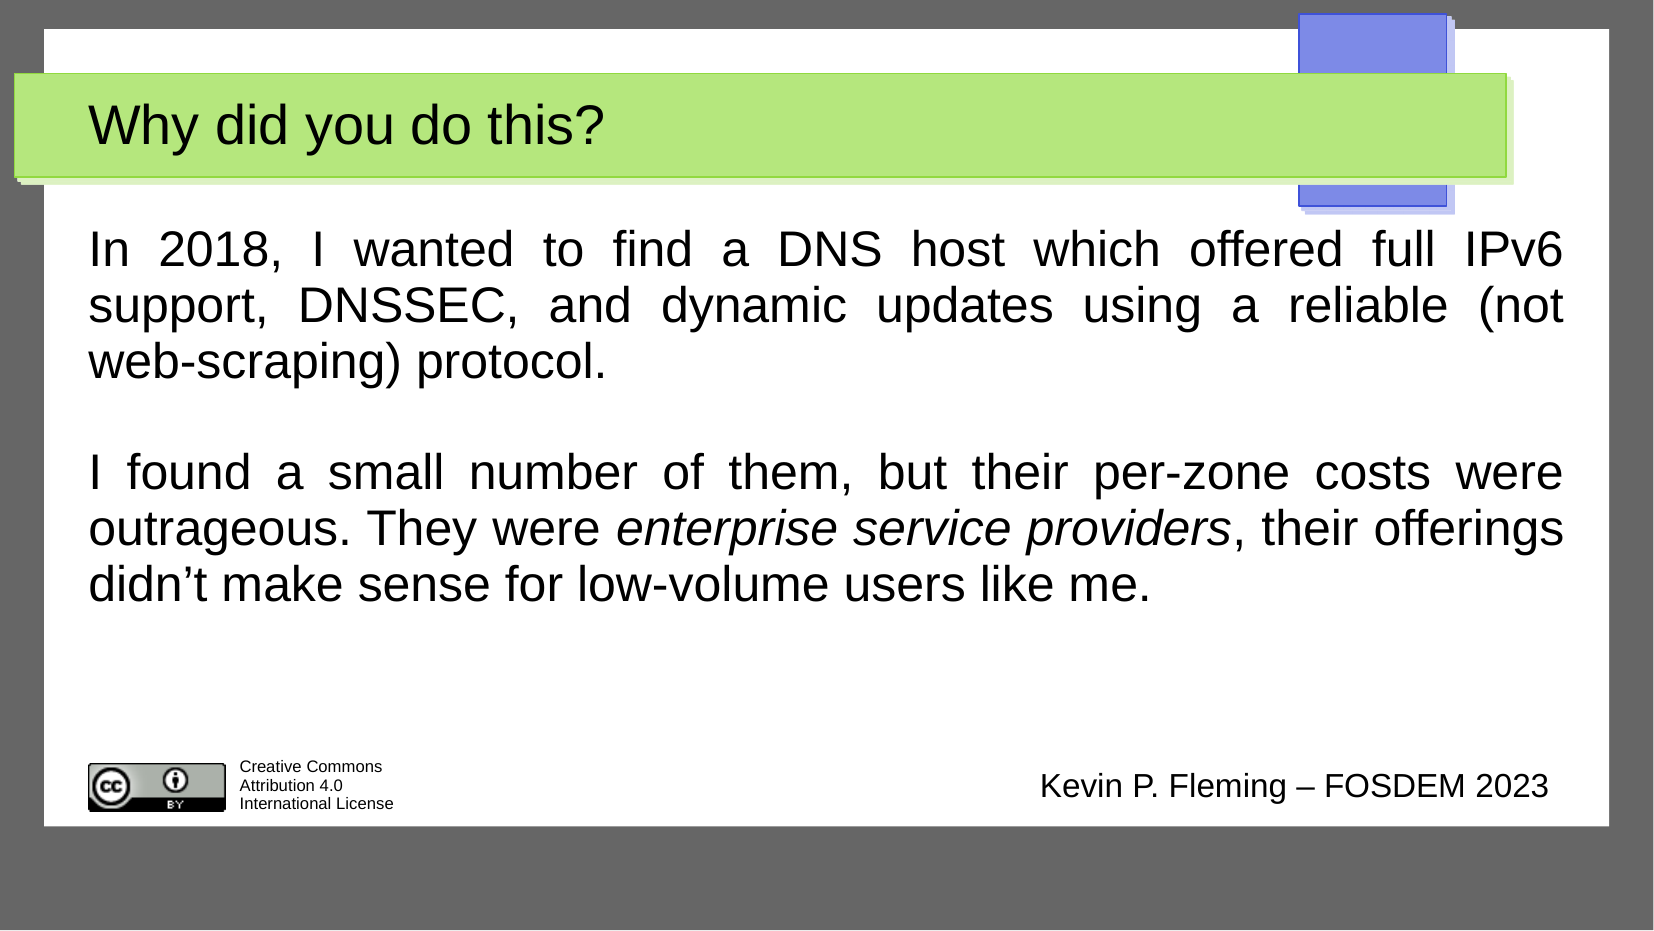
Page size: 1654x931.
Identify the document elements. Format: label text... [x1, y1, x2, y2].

subtitle In 2018, I wanted to find a DNS host which offered full IPv6 support, DNSSEC, and dynamic updates using a reliable (not web-scraping) protocol. I found a small number of them, but their per-zone costs were outrageous. They were enterprise service providers, their offerings didn’t make sense for low-volume users like me. [88, 221, 1565, 931]
title Why did you do this? [88, 62, 1506, 188]
